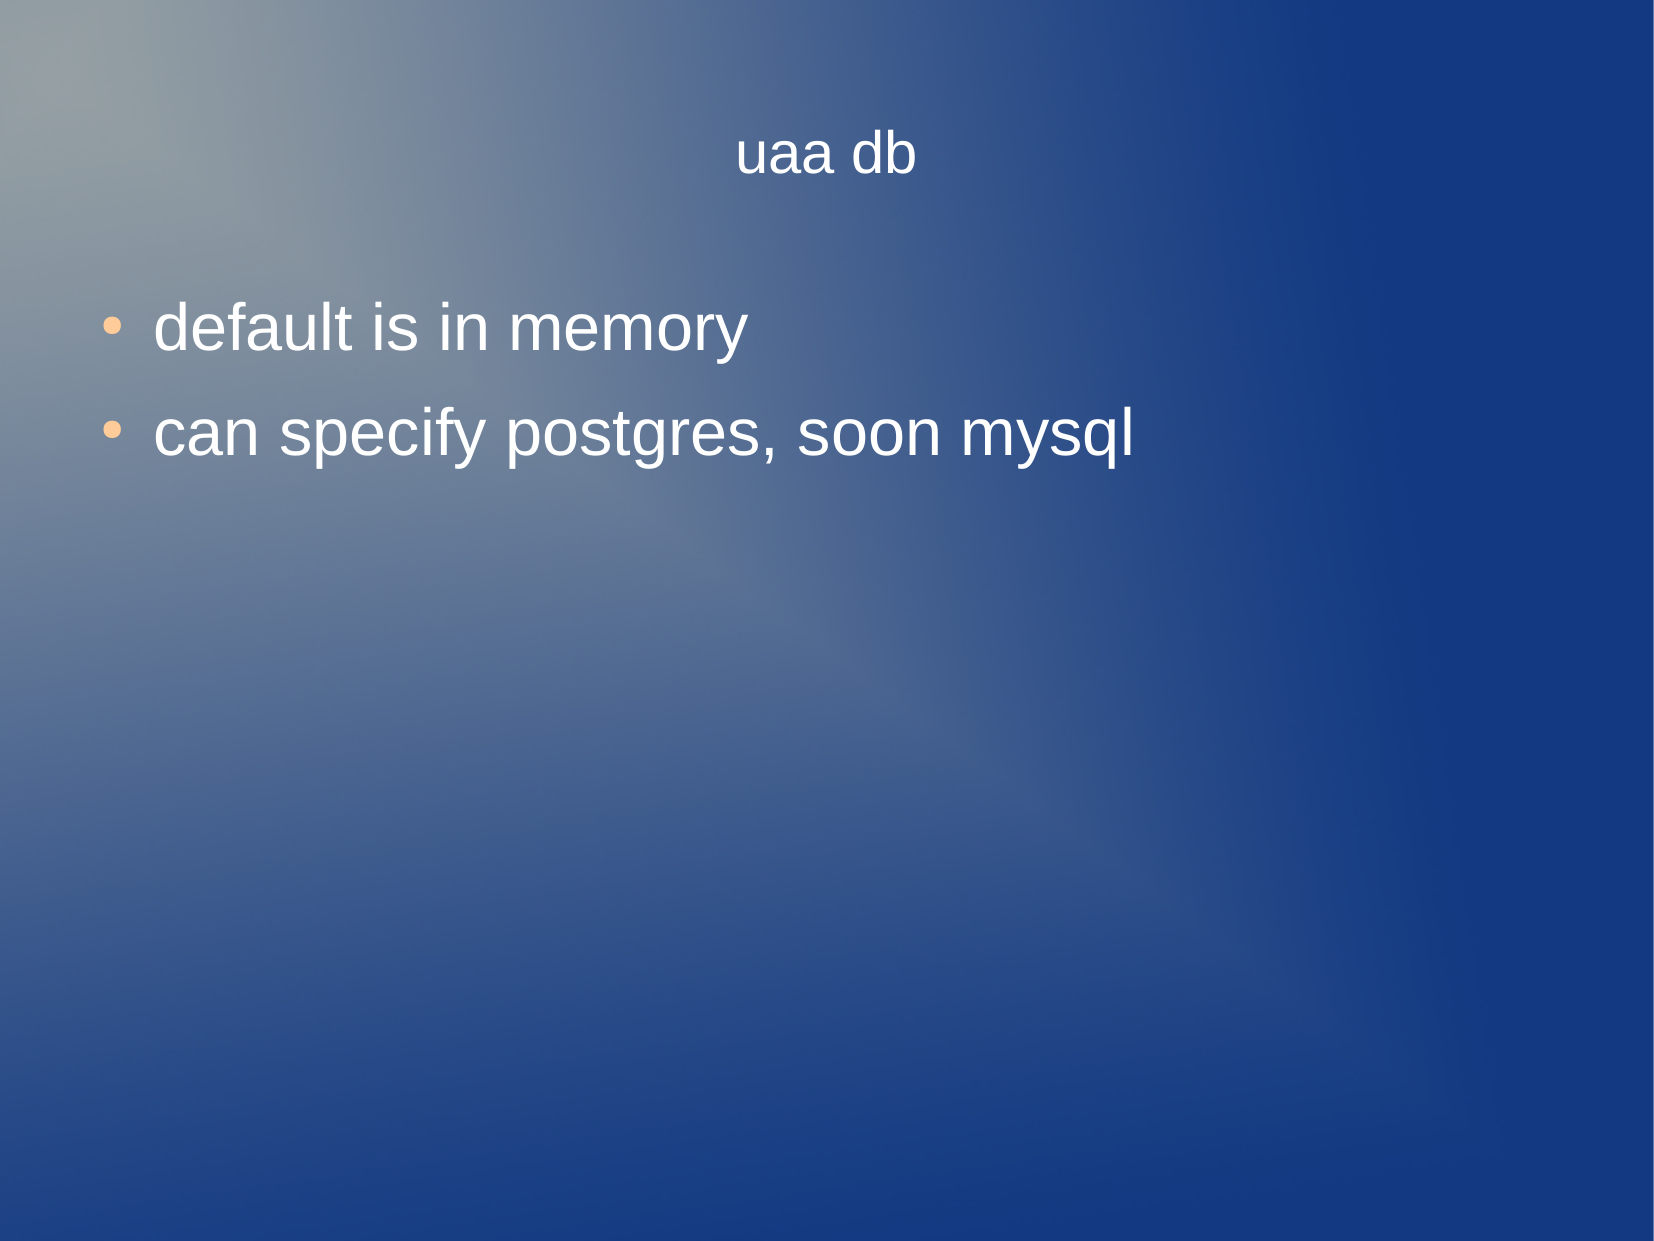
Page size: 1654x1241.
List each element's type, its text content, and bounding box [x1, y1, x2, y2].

list default is in memory can specify postgres, soon mysql [82, 290, 1571, 1010]
picture [0, 0, 1654, 1241]
title uaa db [82, 49, 1571, 257]
